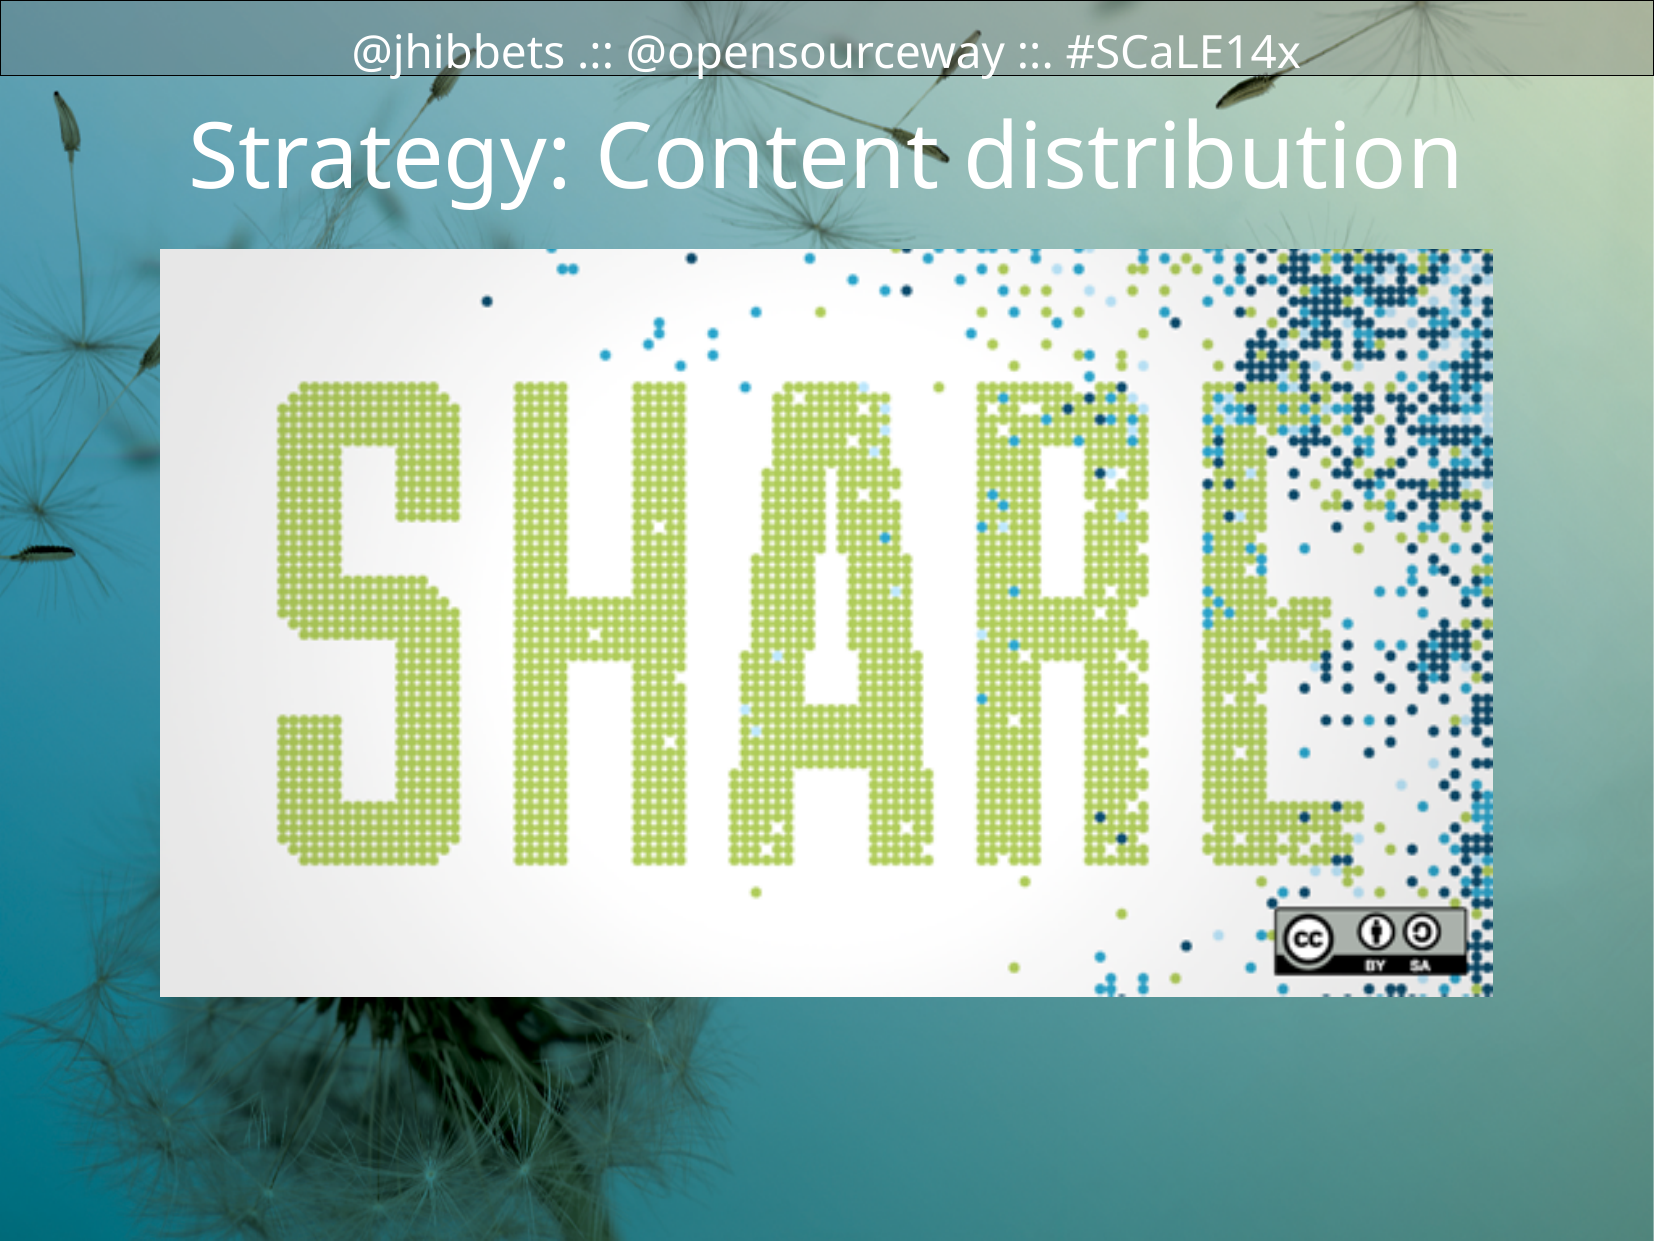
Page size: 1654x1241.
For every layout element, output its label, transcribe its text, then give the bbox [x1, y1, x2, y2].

title Strategy: Content distribution [82, 49, 1571, 257]
picture [0, 76, 1654, 1241]
